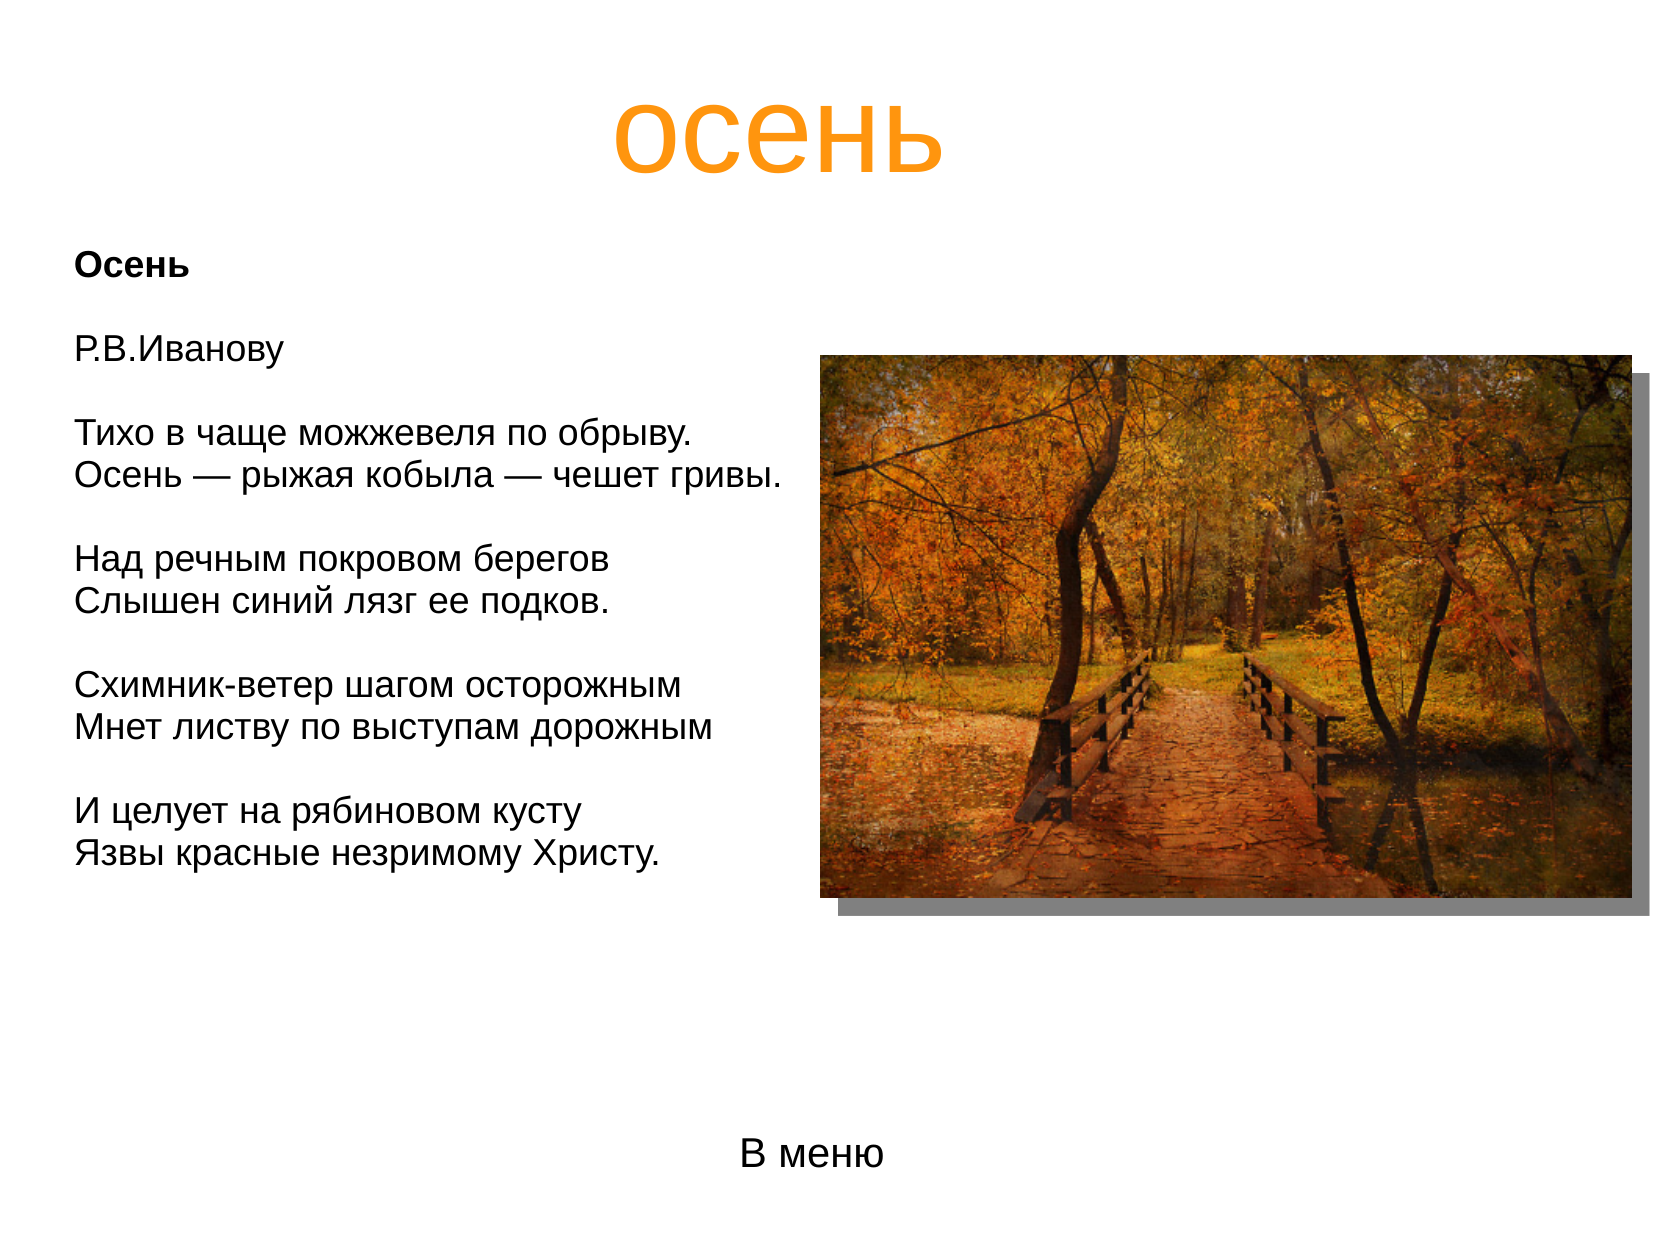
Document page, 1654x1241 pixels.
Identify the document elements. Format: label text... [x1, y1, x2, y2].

text_box осень [596, 52, 1004, 207]
text_box В меню [649, 1122, 975, 1184]
text_box Осень Р.В.Иванову Тихо в чаще можжевеля по обрыву. Осень — рыжая кобыла — чешет гривы. Над речным покровом берегов Слышен синий лязг ее подков. Схимник-ветер шагом осторожным Мнет листву по выступам дорожным И целует на рябиновом кусту Язвы красные незримому Христу. [59, 236, 857, 883]
picture [820, 355, 1632, 898]
